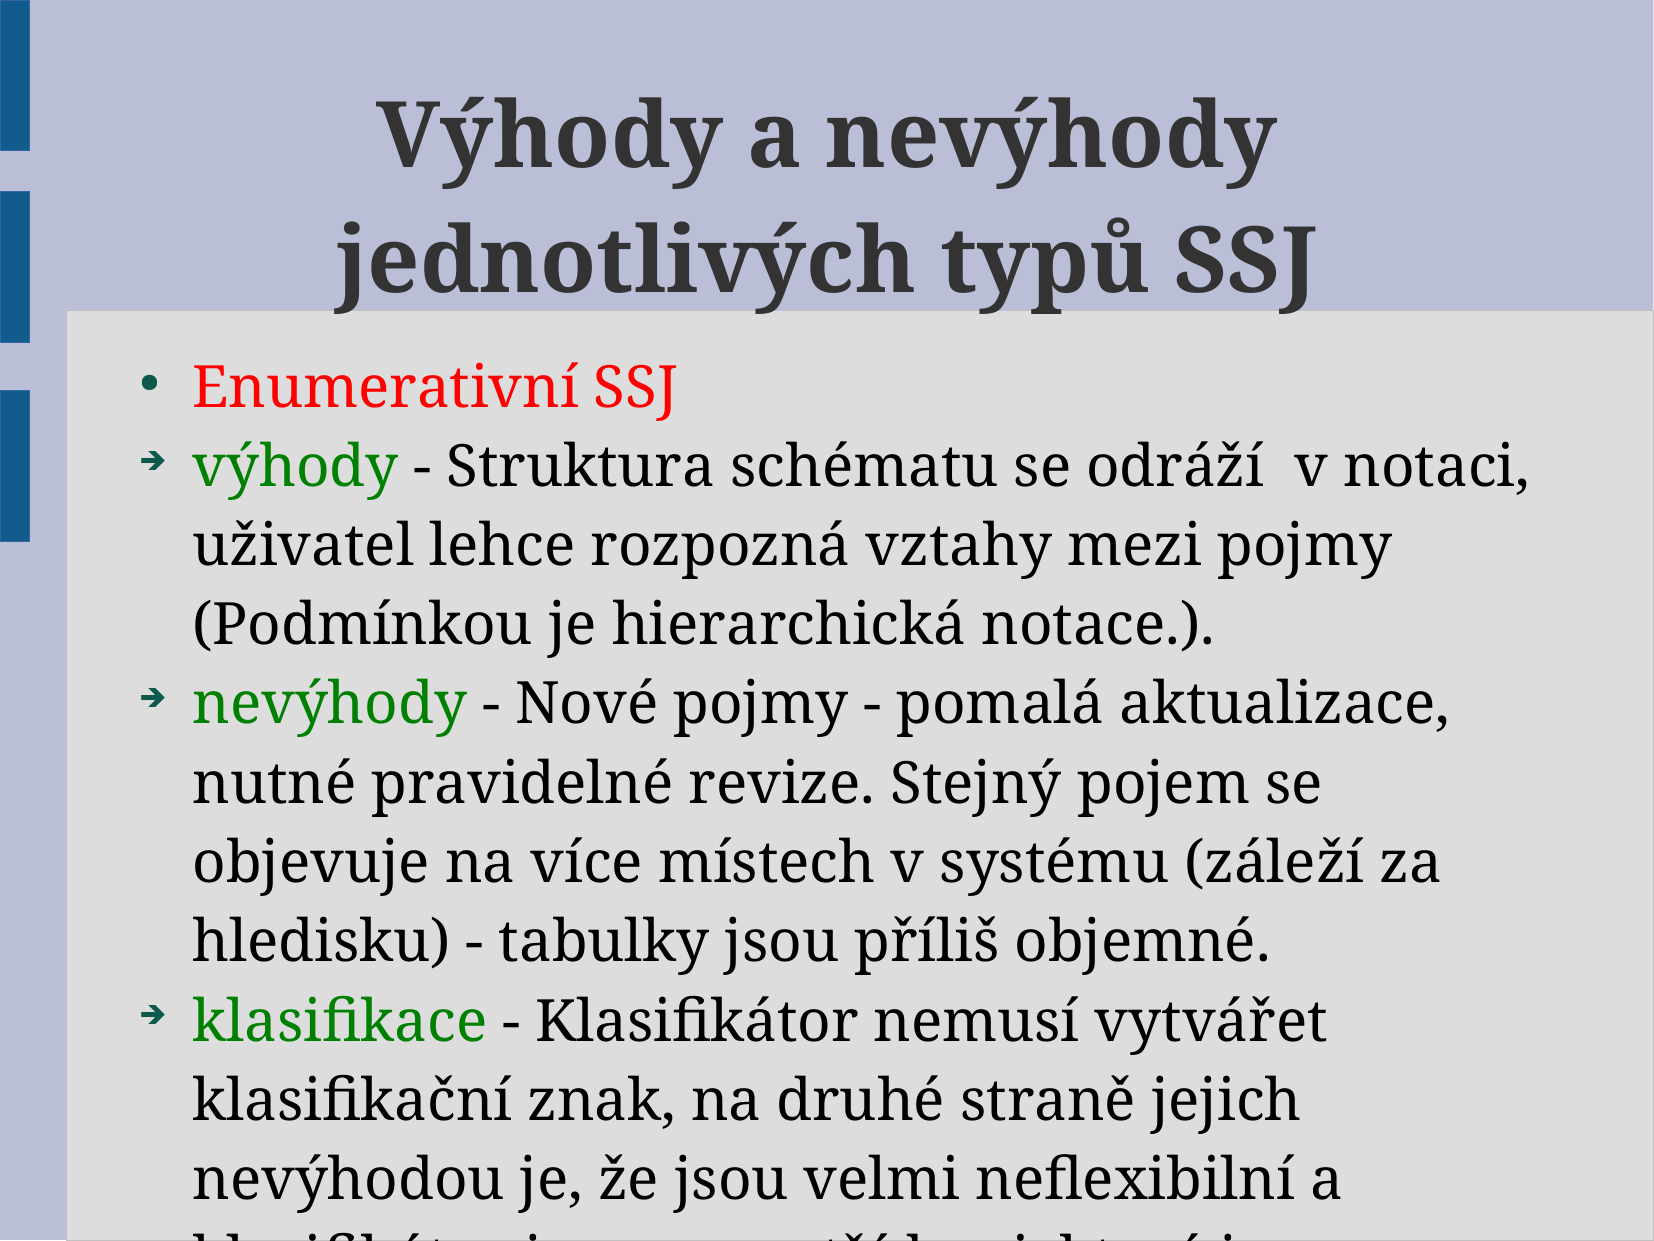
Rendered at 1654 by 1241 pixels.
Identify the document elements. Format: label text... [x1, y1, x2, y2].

list Enumerativní SSJ výhody - Struktura schématu se odráží v notaci, uživatel lehce rozpozná vztahy mezi pojmy (Podmínkou je hierarchická notace.). nevýhody - Nové pojmy - pomalá aktualizace, nutné pravidelné revize. Stejný pojem se objevuje na více místech v systému (záleží za hledisku) - tabulky jsou příliš objemné. klasifikace - Klasifikátor nemusí vytvářet klasifikační znak, na druhé straně jejich nevýhodou je, že jsou velmi neflexibilní a klasifikátor je omezen třídami, které jsou vyjmenovány. (Chowdhury, 2007, s. 76 - 77) [121, 344, 1534, 1194]
title Výhody a nevýhody jednotlivých typů SSJ [121, 90, 1534, 299]
